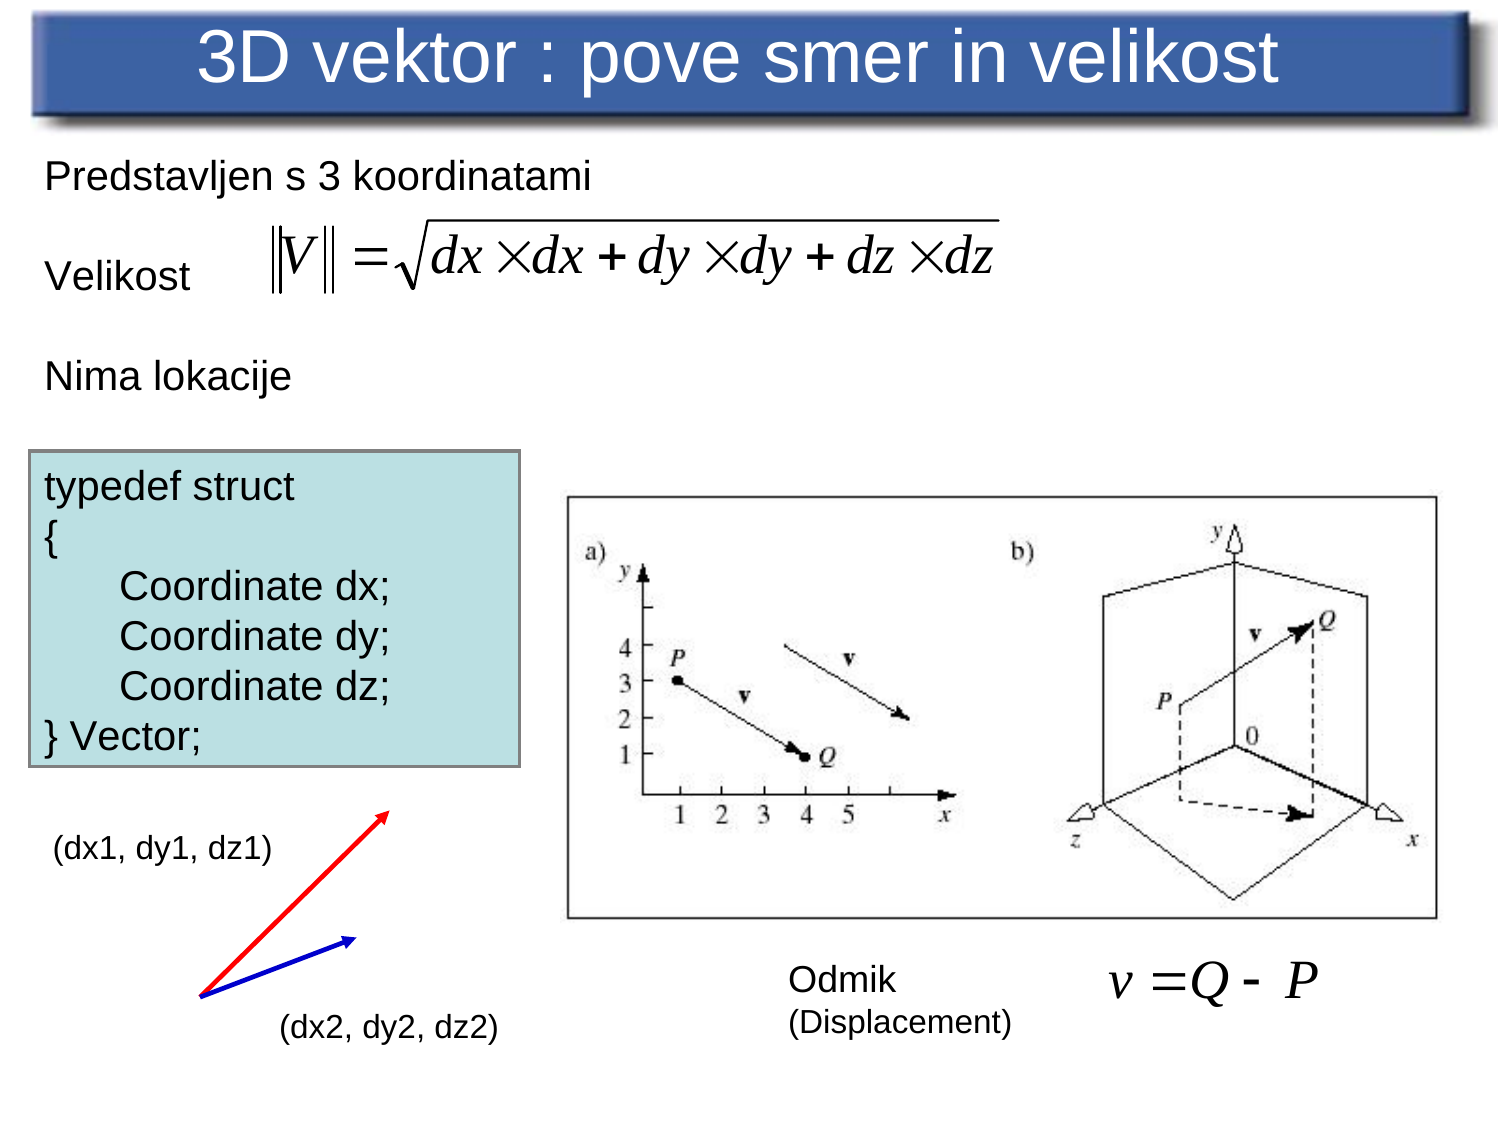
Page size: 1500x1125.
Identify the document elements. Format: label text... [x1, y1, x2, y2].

chart [1100, 947, 1333, 1022]
text_box 3D vektor : pove smer in velikost [123, 0, 1353, 106]
text_box Odmik (Displacement) [773, 947, 1055, 1049]
chart [262, 208, 1009, 306]
picture [30, 8, 1498, 136]
text_box (dx1, dy1, dz1) [37, 818, 288, 874]
text_box (dx2, dy2, dz2) [264, 997, 515, 1053]
picture [560, 489, 1449, 927]
text_box Predstavljen s 3 koordinatami Velikost Nima lokacije [29, 141, 1180, 407]
text_box typedef struct { Coordinate dx; Coordinate dy; Coordinate dz; } Vector; [29, 451, 520, 767]
